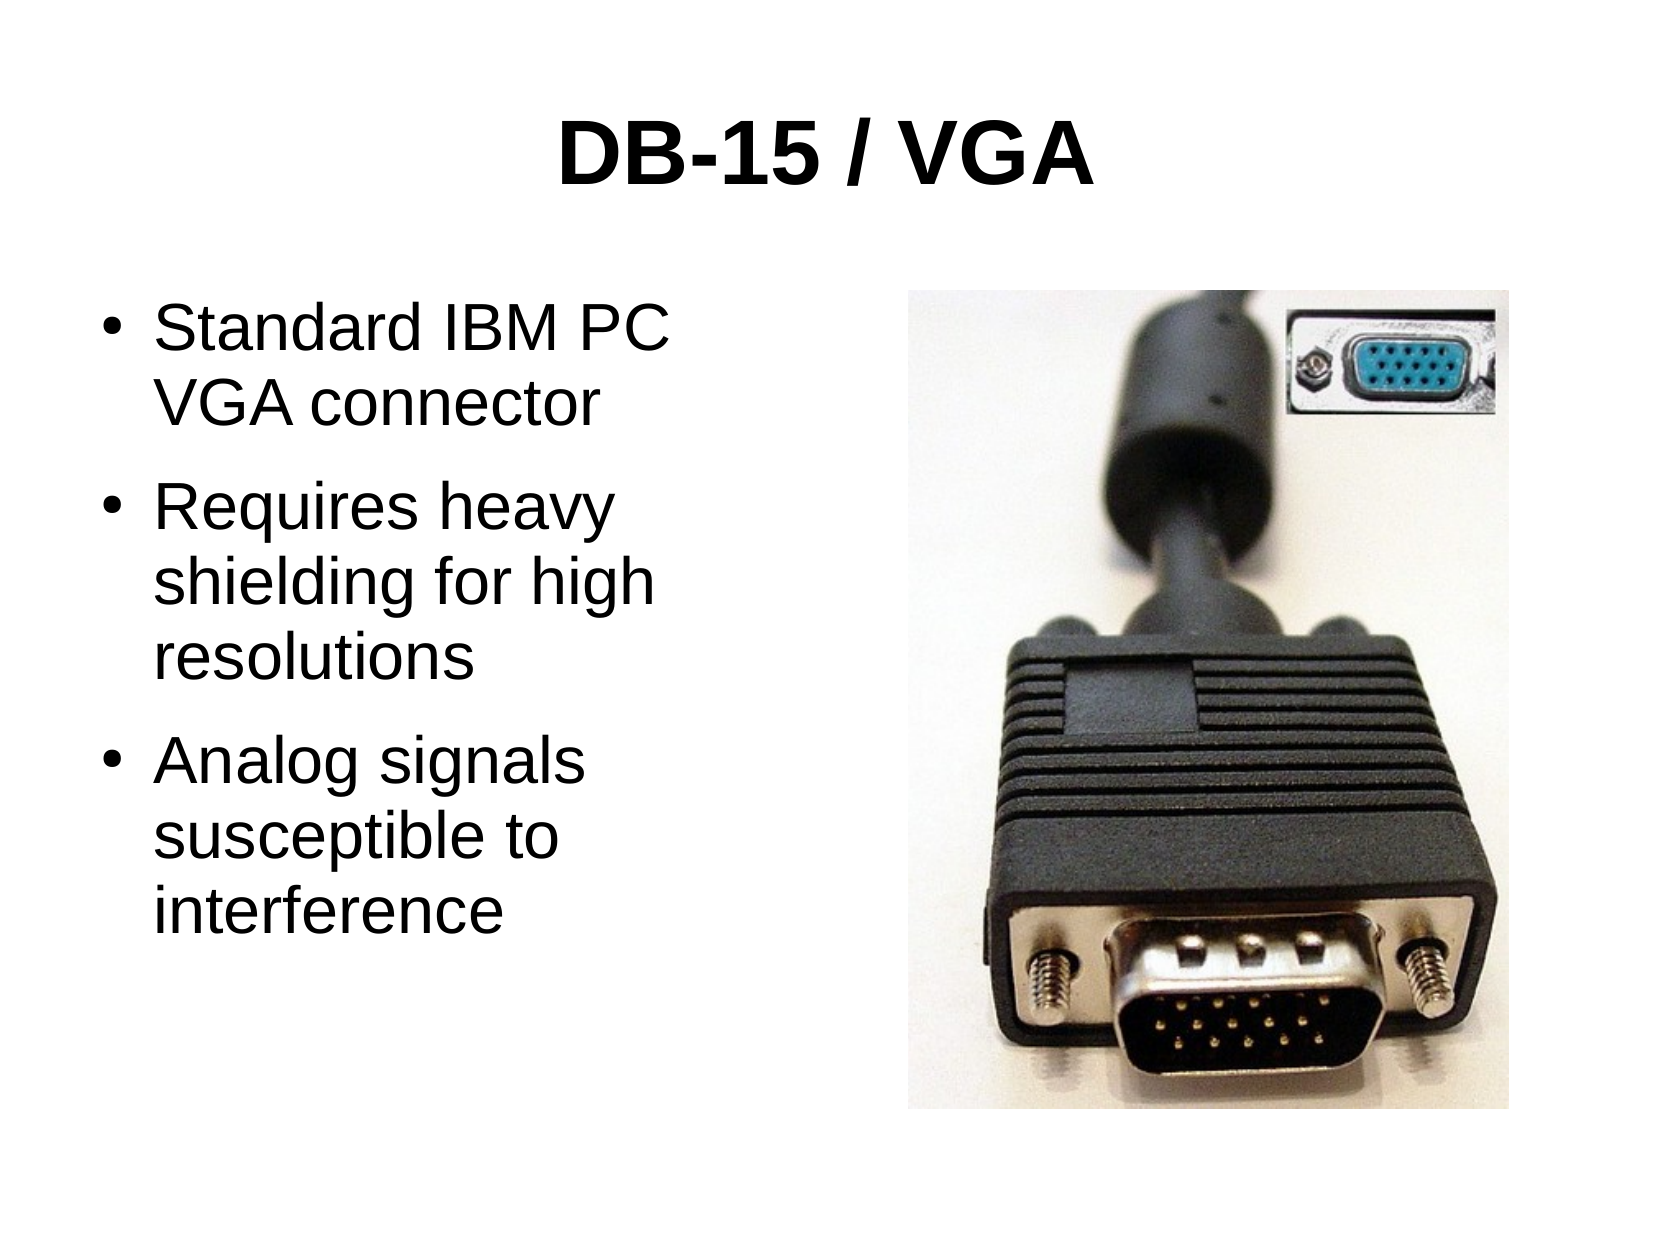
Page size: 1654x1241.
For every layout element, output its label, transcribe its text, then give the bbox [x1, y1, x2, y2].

list Standard IBM PC VGA connector Requires heavy shielding for high resolutions Analog signals susceptible to interference [82, 290, 809, 1094]
picture [908, 290, 1509, 1109]
title DB-15 / VGA [82, 56, 1571, 250]
